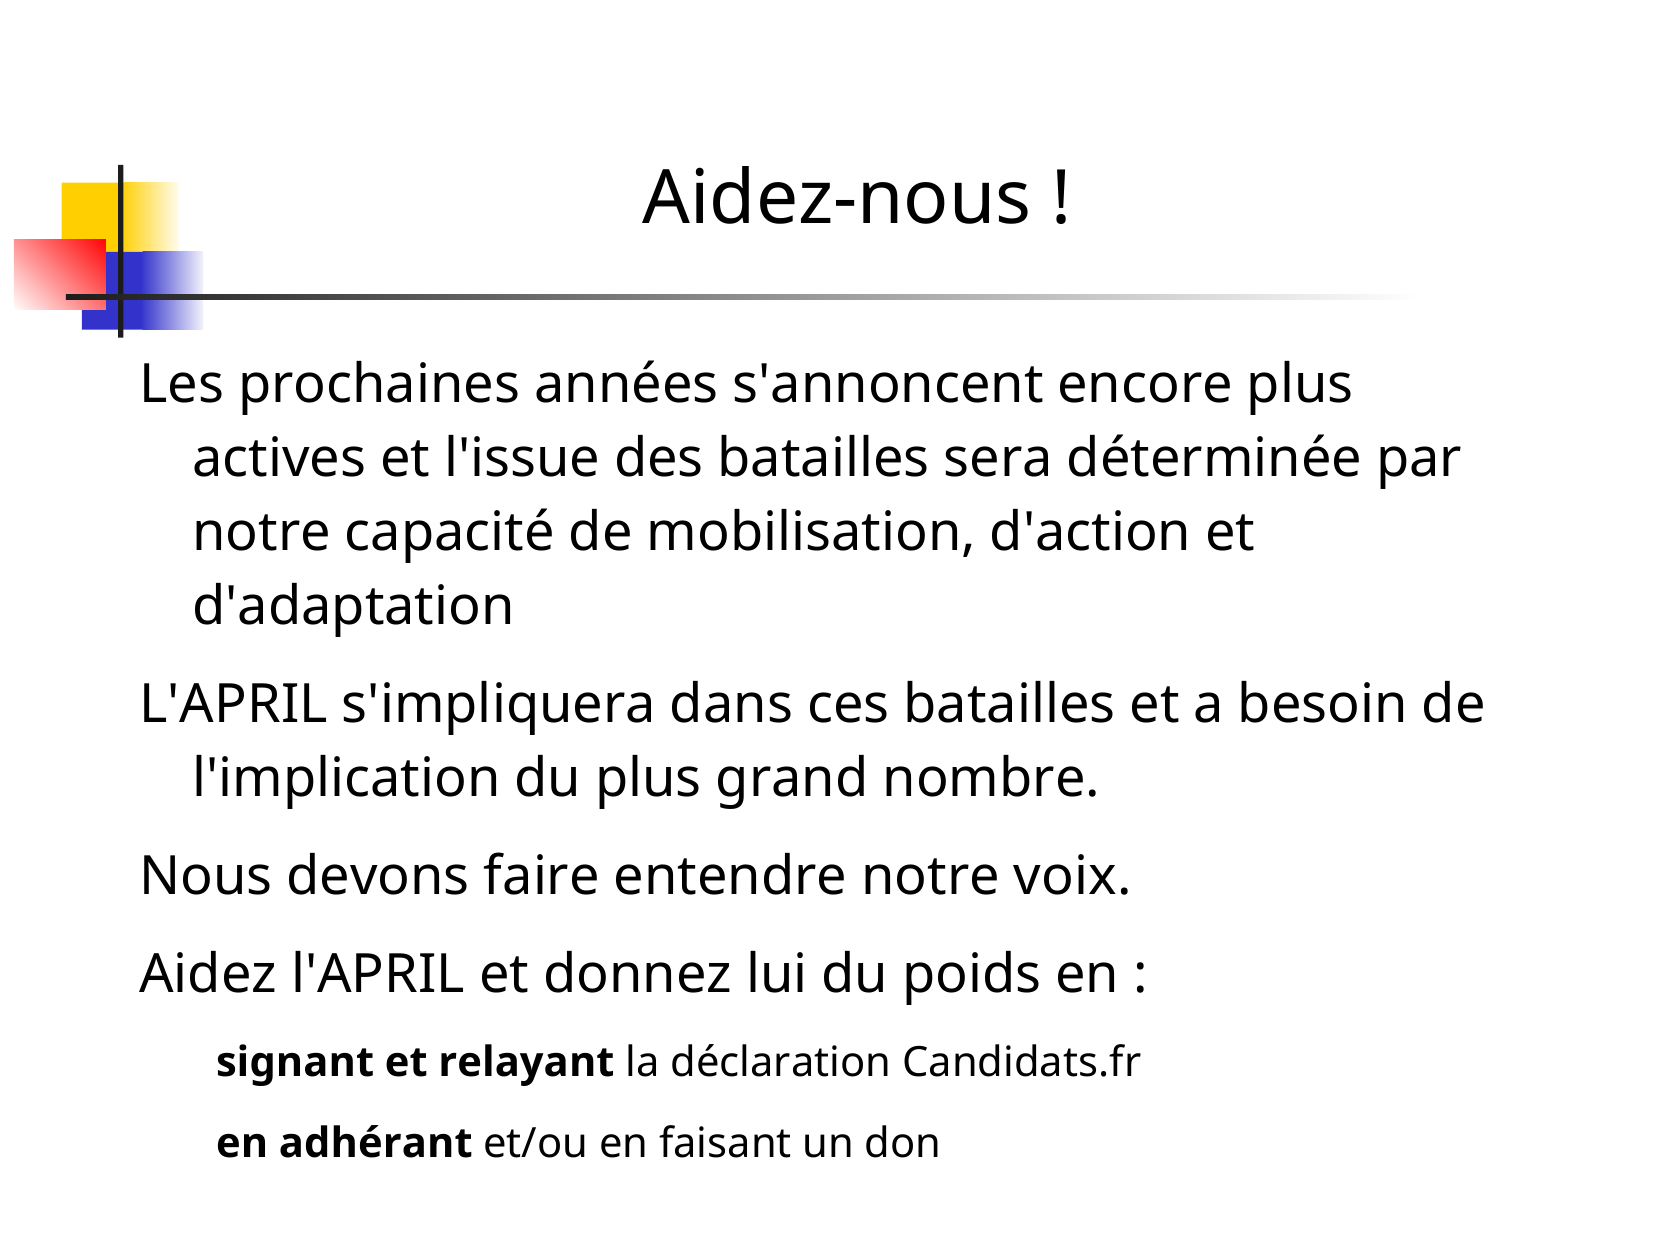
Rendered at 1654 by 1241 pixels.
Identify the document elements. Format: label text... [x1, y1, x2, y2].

title Aidez-nous ! [121, 91, 1534, 299]
list Les prochaines années s'annoncent encore plus actives et l'issue des batailles sera déterminée par notre capacité de mobilisation, d'action et d'adaptation L'APRIL s'impliquera dans ces batailles et a besoin de l'implication du plus grand nombre. Nous devons faire entendre notre voix. Aidez l'APRIL et donnez lui du poids en : signant et relayant la déclaration Candidats.fr en adhérant et/ou en faisant un don [121, 344, 1534, 1127]
